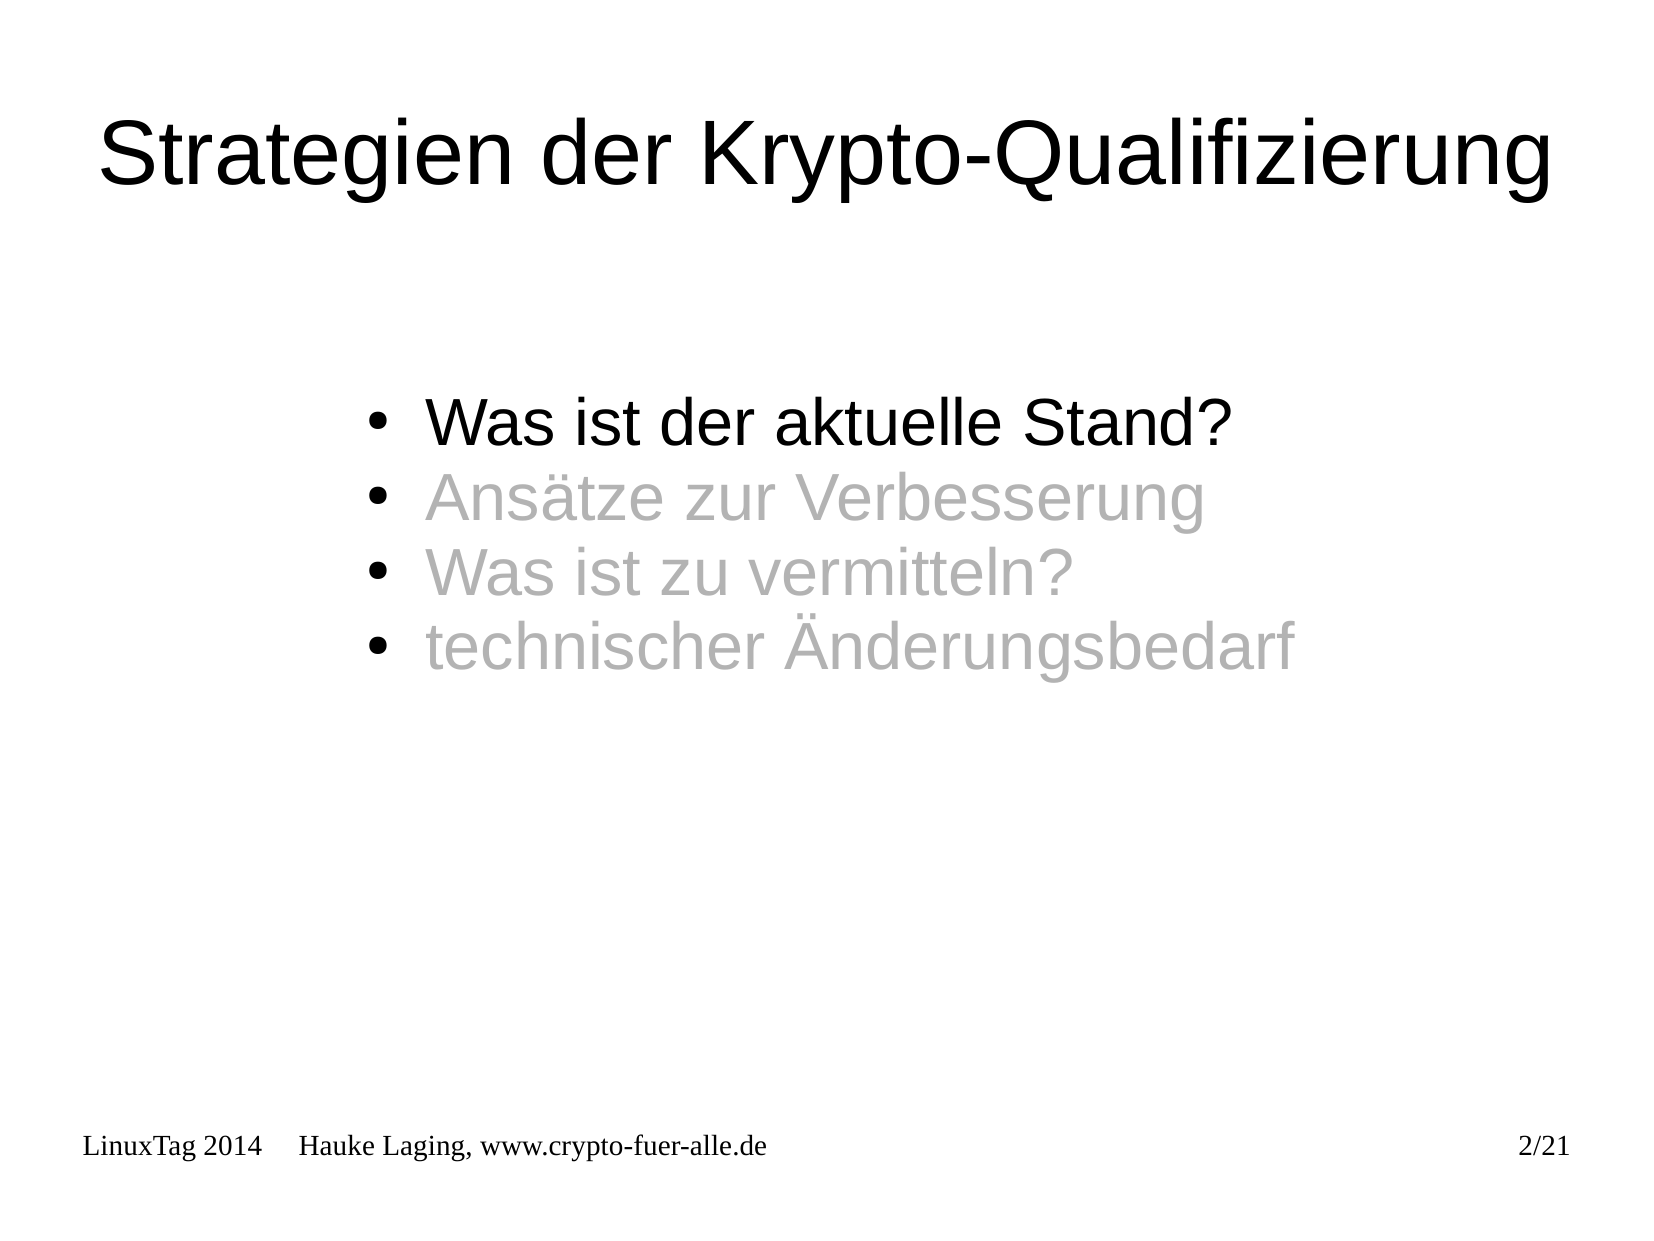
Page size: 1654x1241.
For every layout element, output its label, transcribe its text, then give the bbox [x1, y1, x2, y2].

title Strategien der Krypto-Qualifizierung [82, 49, 1571, 257]
subtitle Was ist der aktuelle Stand? Ansätze zur Verbesserung Was ist zu vermitteln? technischer Änderungsbedarf [366, 290, 1571, 780]
